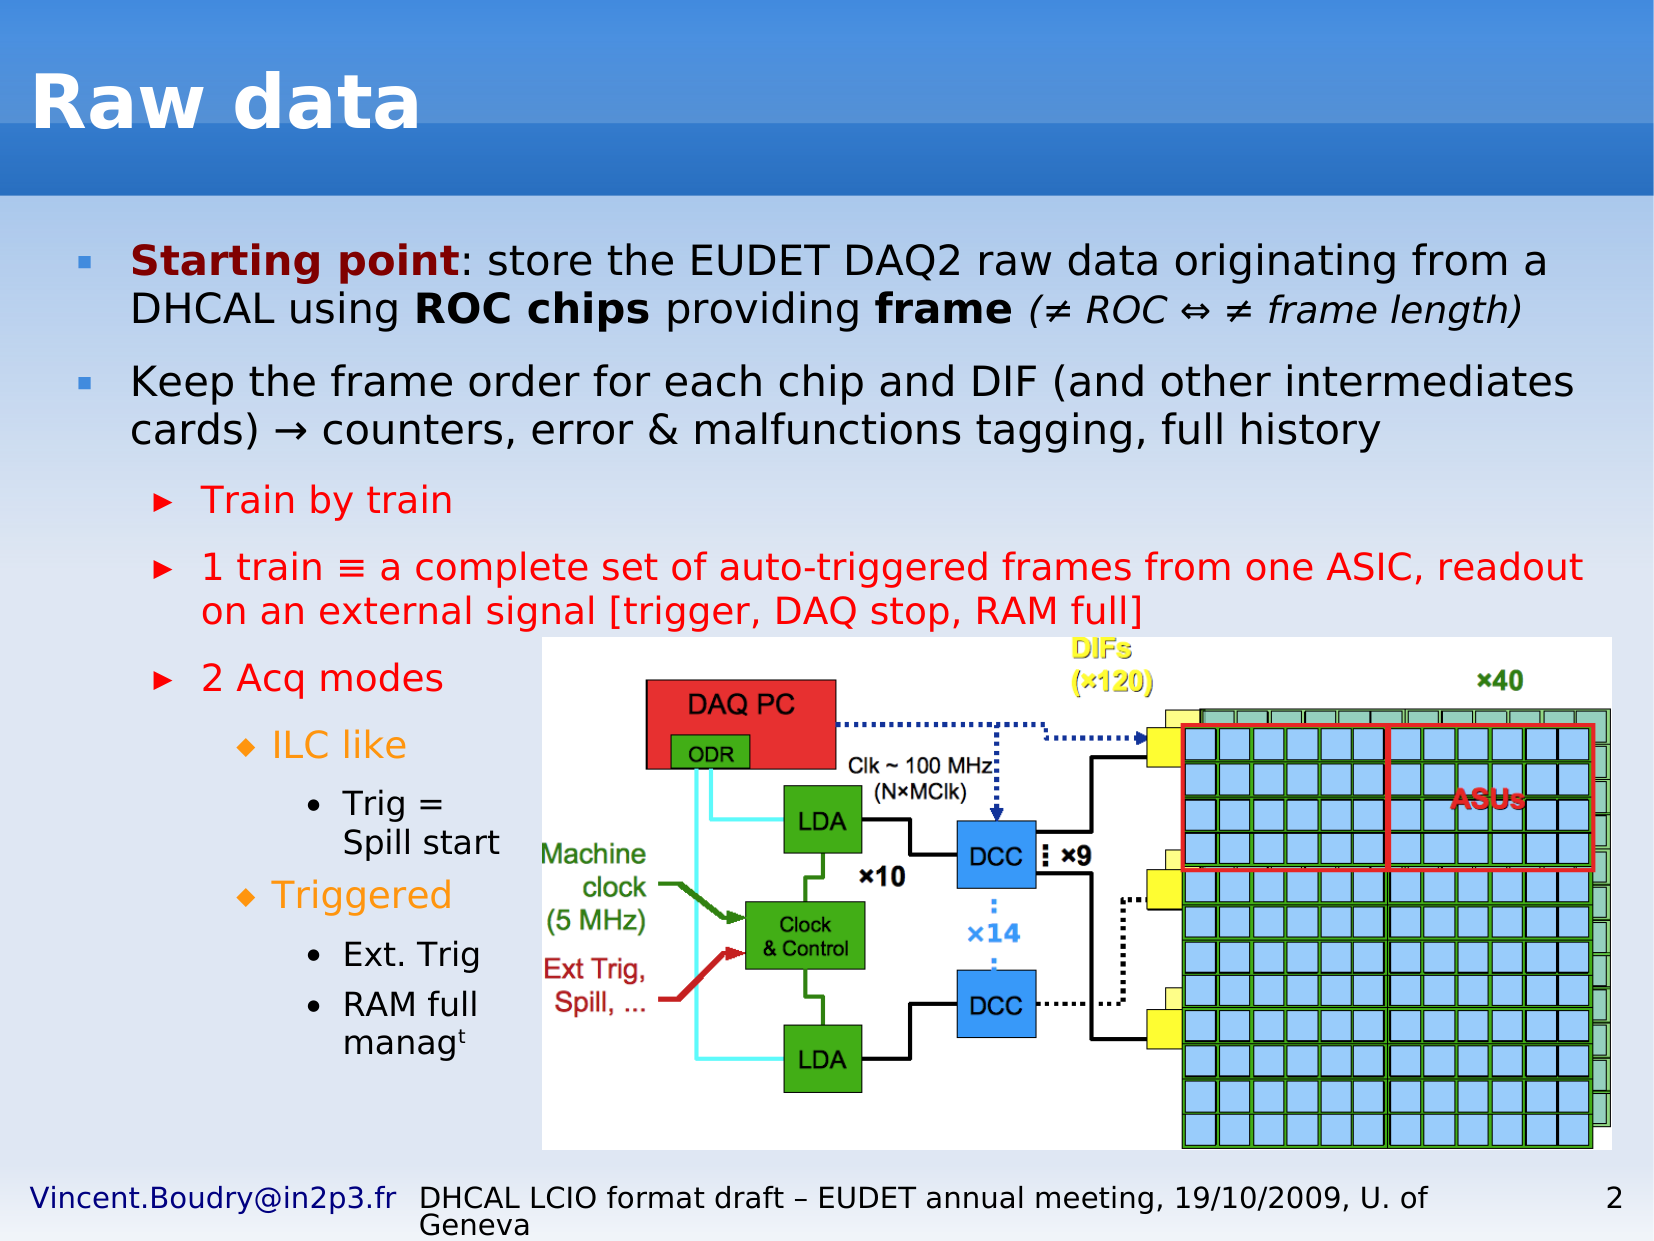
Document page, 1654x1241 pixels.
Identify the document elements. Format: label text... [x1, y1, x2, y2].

title Raw data [29, 0, 1654, 207]
list Starting point: store the EUDET DAQ2 raw data originating from a DHCAL using ROC chips providing frame (≠ ROC ⇔ ≠ frame length) Keep the frame order for each chip and DIF (and other intermediates cards) → counters, error & malfunctions tagging, full history Train by train 1 train ≡ a complete set of auto-triggered frames from one ASIC, readout on an external signal [trigger, DAQ stop, RAM full] 2 Acq modes ILC like Trig = Spill start Triggered Ext. Trig RAM full managt [59, 236, 1595, 1137]
picture [0, 0, 1654, 1241]
